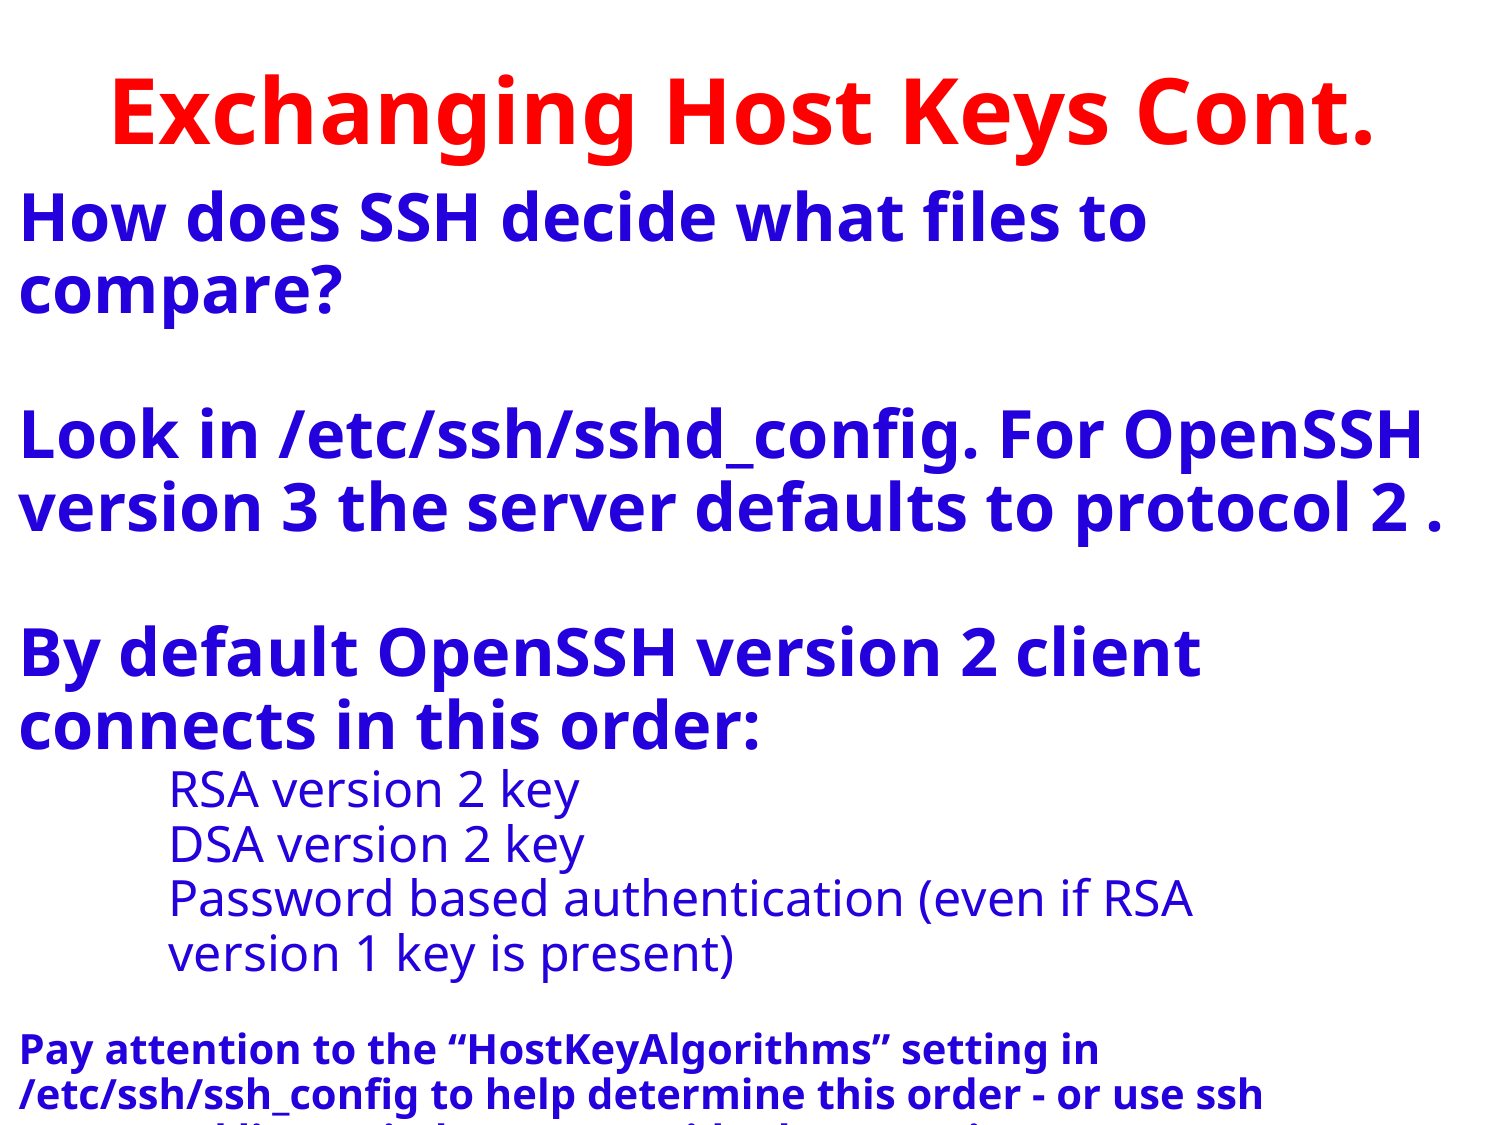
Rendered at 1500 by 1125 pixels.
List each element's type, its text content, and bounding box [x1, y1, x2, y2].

text_box How does SSH decide what files to compare? Look in /etc/ssh/sshd_config. For OpenSSH version 3 the server defaults to protocol 2 . By default OpenSSH version 2 client connects in this order: RSA version 2 key DSA version 2 key Password based authentication (even if RSA version 1 key is present) Pay attention to the “HostKeyAlgorithms” setting in /etc/ssh/ssh_config to help determine this order - or use ssh command line switches to override these settings. [18, 183, 1484, 1125]
title Exchanging Host Keys Cont. [110, 46, 1422, 164]
